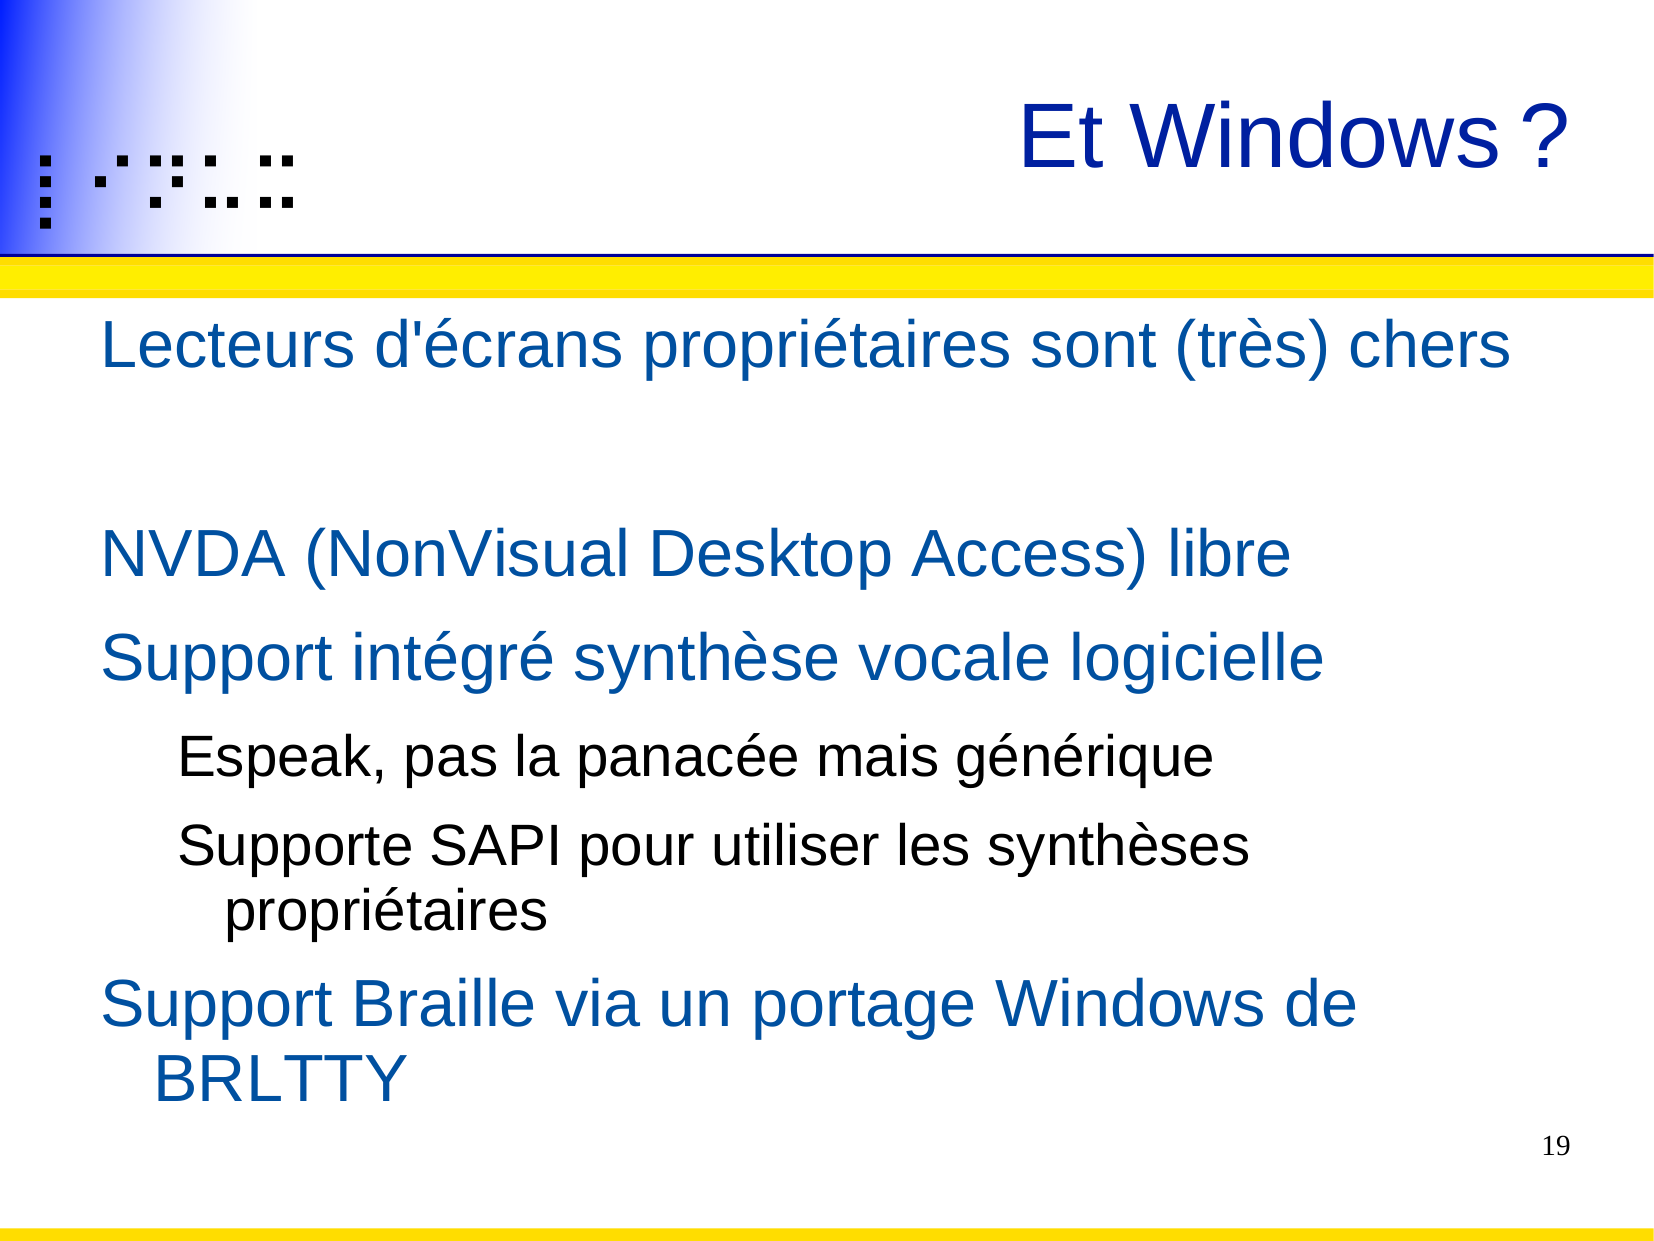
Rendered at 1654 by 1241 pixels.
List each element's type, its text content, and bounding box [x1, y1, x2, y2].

title Et Windows ? [372, 34, 1571, 238]
list Lecteurs d'écrans propriétaires sont (très) chers NVDA (NonVisual Desktop Access) libre Support intégré synthèse vocale logicielle Espeak, pas la panacée mais générique Supporte SAPI pour utiliser les synthèses propriétaires Support Braille via un portage Windows de BRLTTY [82, 307, 1571, 1116]
